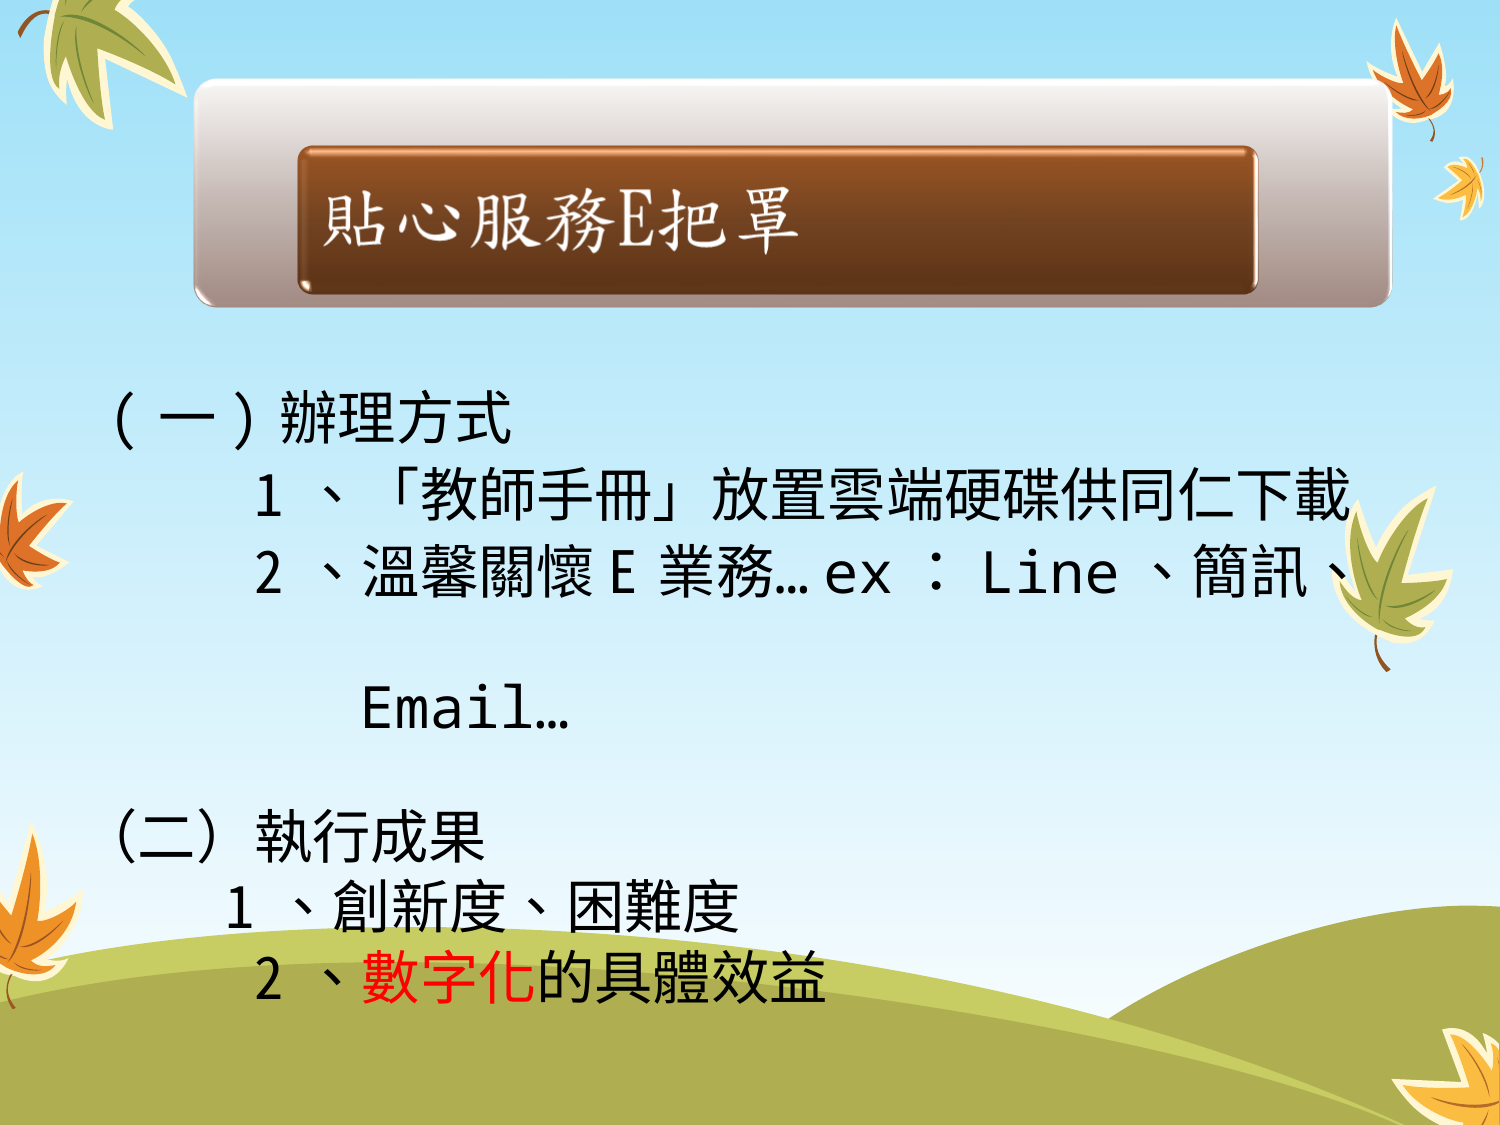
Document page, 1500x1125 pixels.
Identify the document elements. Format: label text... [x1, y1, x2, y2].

picture [191, 76, 1394, 309]
text_box (一)辦理方式 1、「教師手冊」放置雲端硬碟供同仁下載 2、溫馨關懷E業務…ex：Line、簡訊、 Email… （二）執行成果 1、創新度、困難度 2、數字化的具體效益 [64, 385, 1459, 1086]
